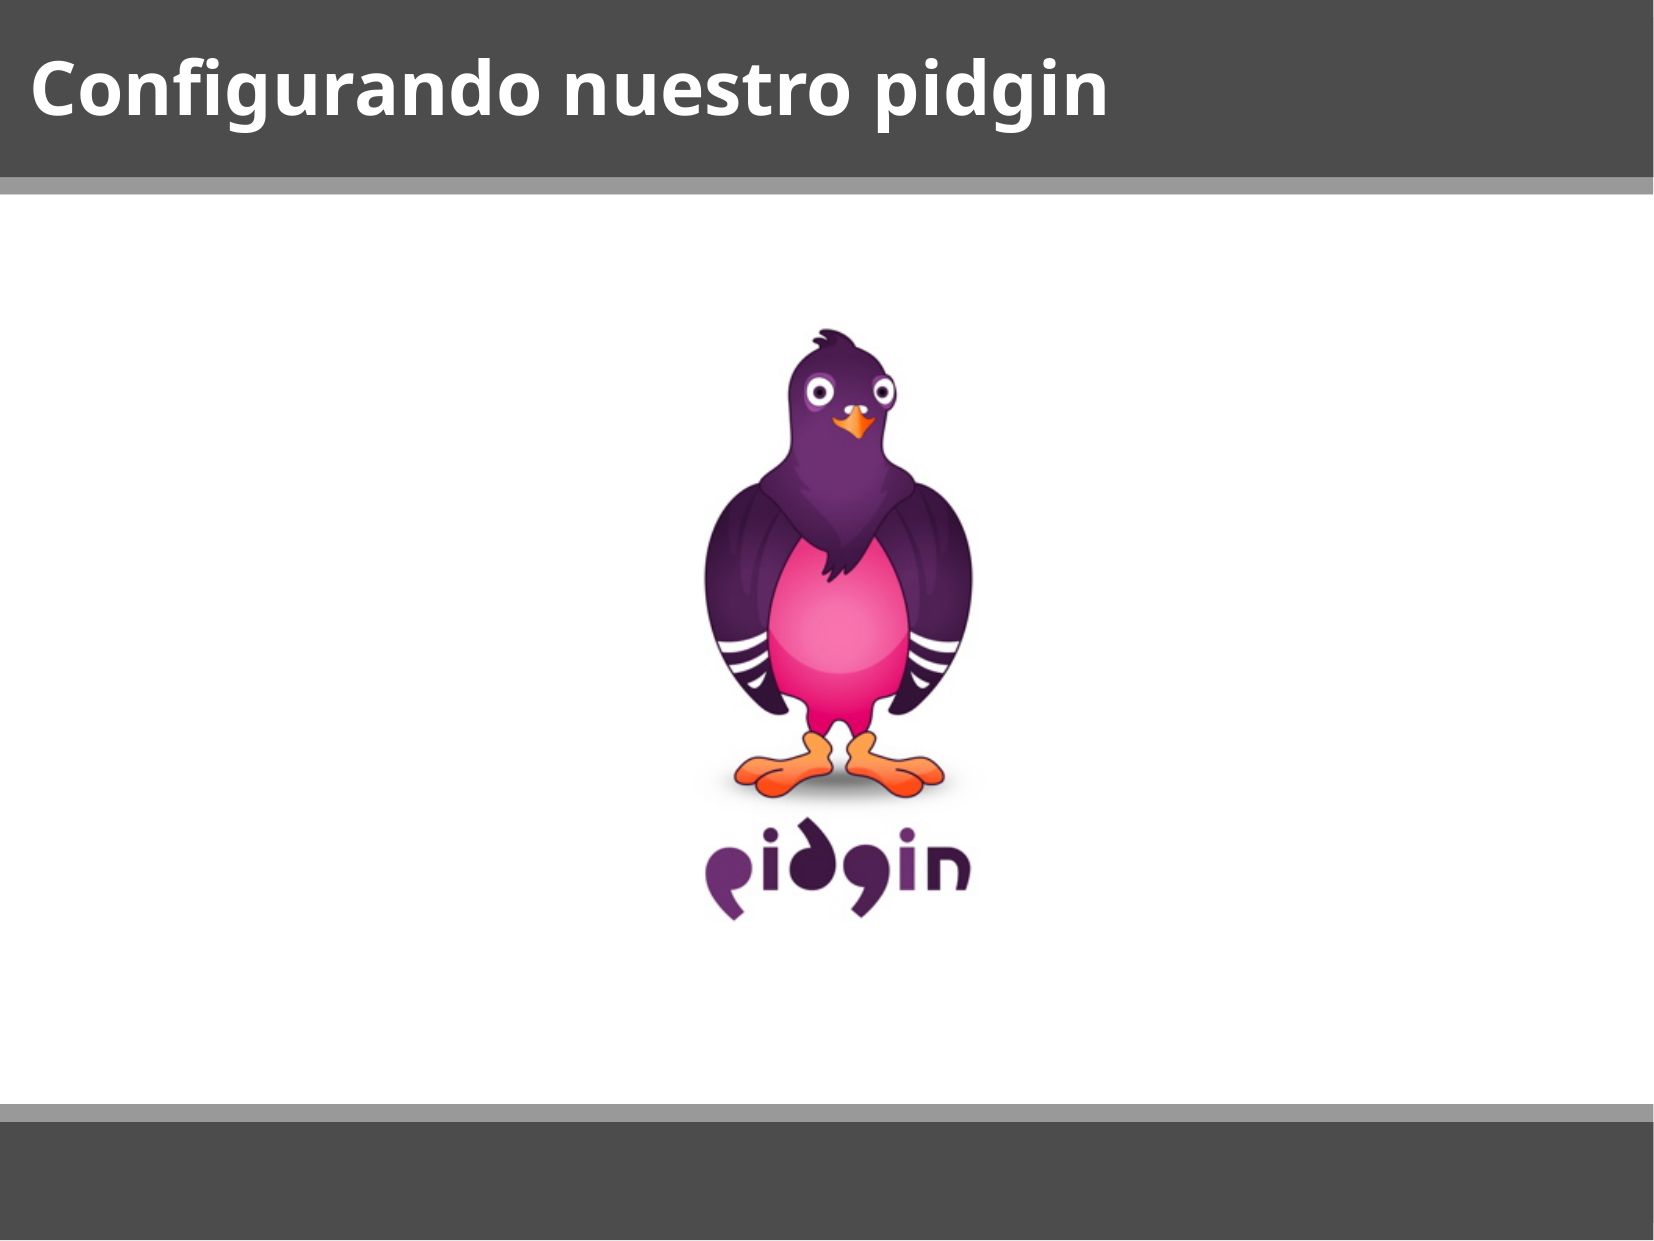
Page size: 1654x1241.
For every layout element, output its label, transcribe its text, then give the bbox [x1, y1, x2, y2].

title Configurando nuestro pidgin [29, 15, 1654, 158]
picture [604, 321, 1072, 929]
